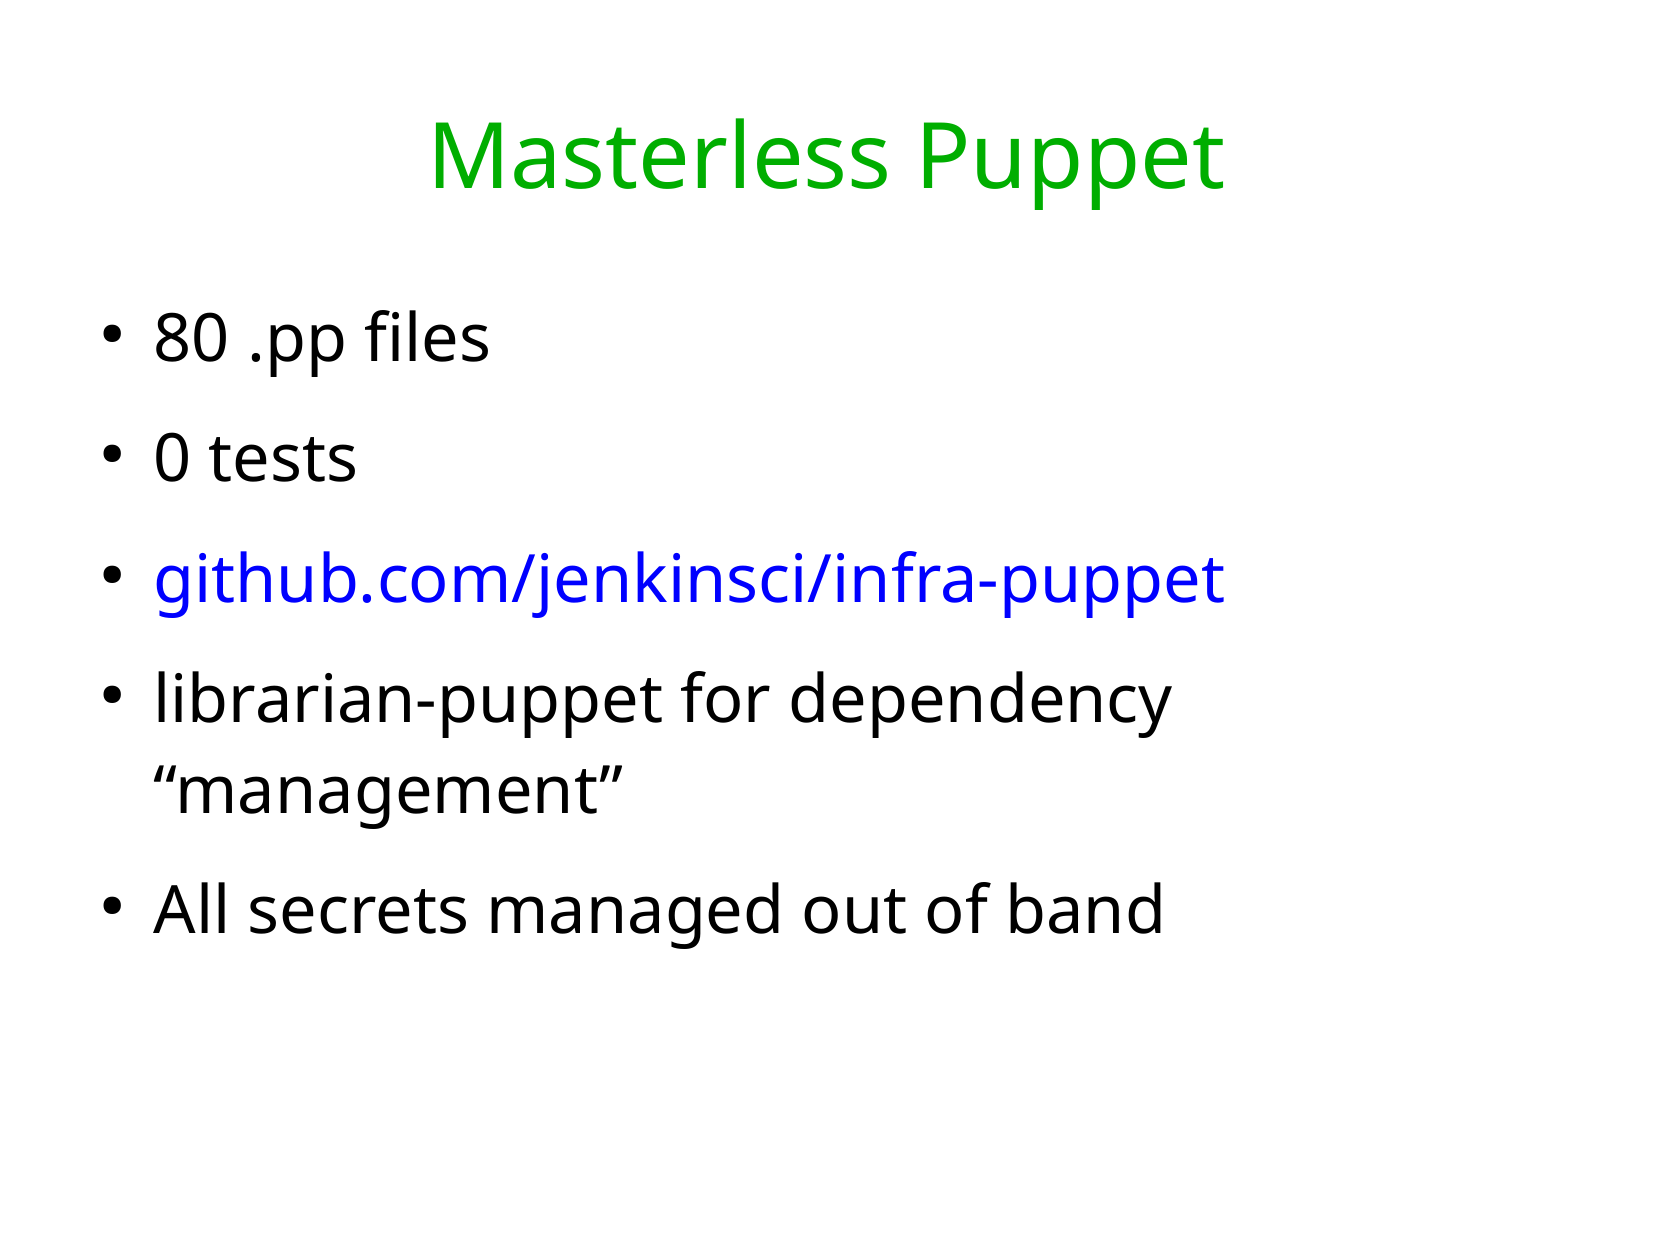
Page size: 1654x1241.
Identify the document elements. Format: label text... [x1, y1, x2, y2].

list 80 .pp files 0 tests github.com/jenkinsci/infra-puppet librarian-puppet for dependency “management” All secrets managed out of band [82, 290, 1571, 1010]
title Masterless Puppet [82, 49, 1571, 257]
